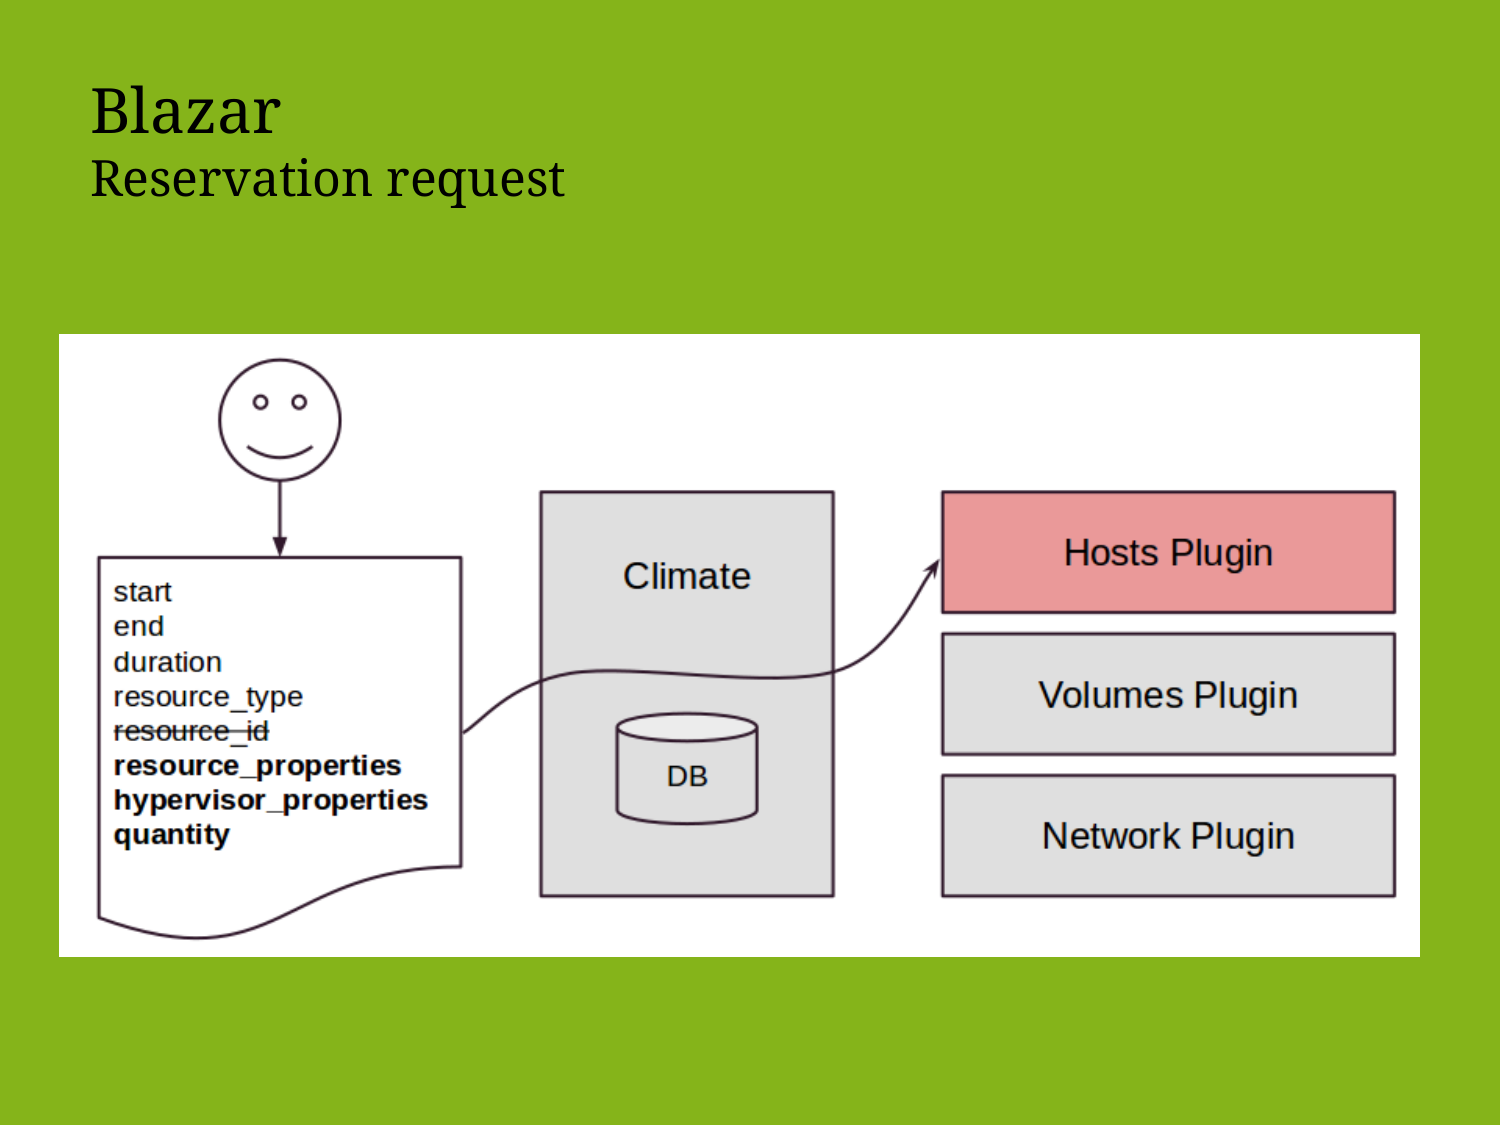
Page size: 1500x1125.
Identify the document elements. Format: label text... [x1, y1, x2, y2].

picture [59, 334, 1420, 957]
title Blazar Reservation request [75, 45, 1426, 233]
